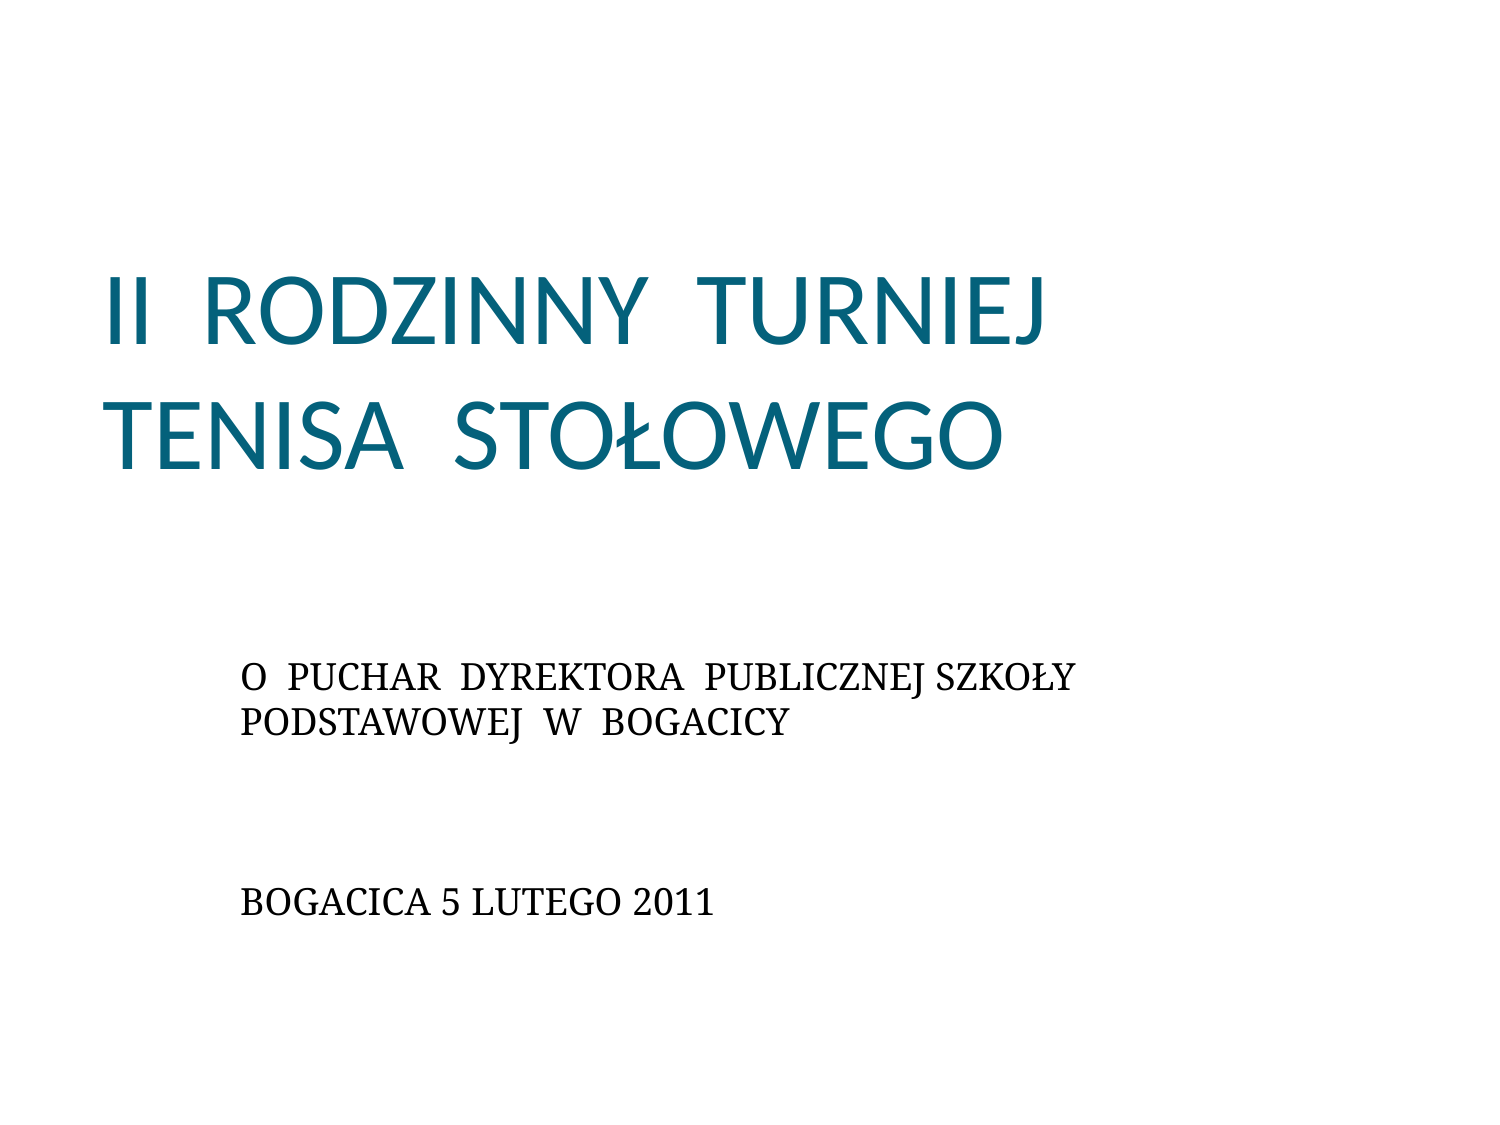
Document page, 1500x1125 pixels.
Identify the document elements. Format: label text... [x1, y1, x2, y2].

text_box O PUCHAR DYREKTORA PUBLICZNEJ SZKOŁY PODSTAWOWEJ W BOGACICY BOGACICA 5 LUTEGO 2011 [224, 637, 1275, 976]
title II RODZINNY TURNIEJ TENISA STOŁOWEGO [87, 224, 1376, 525]
